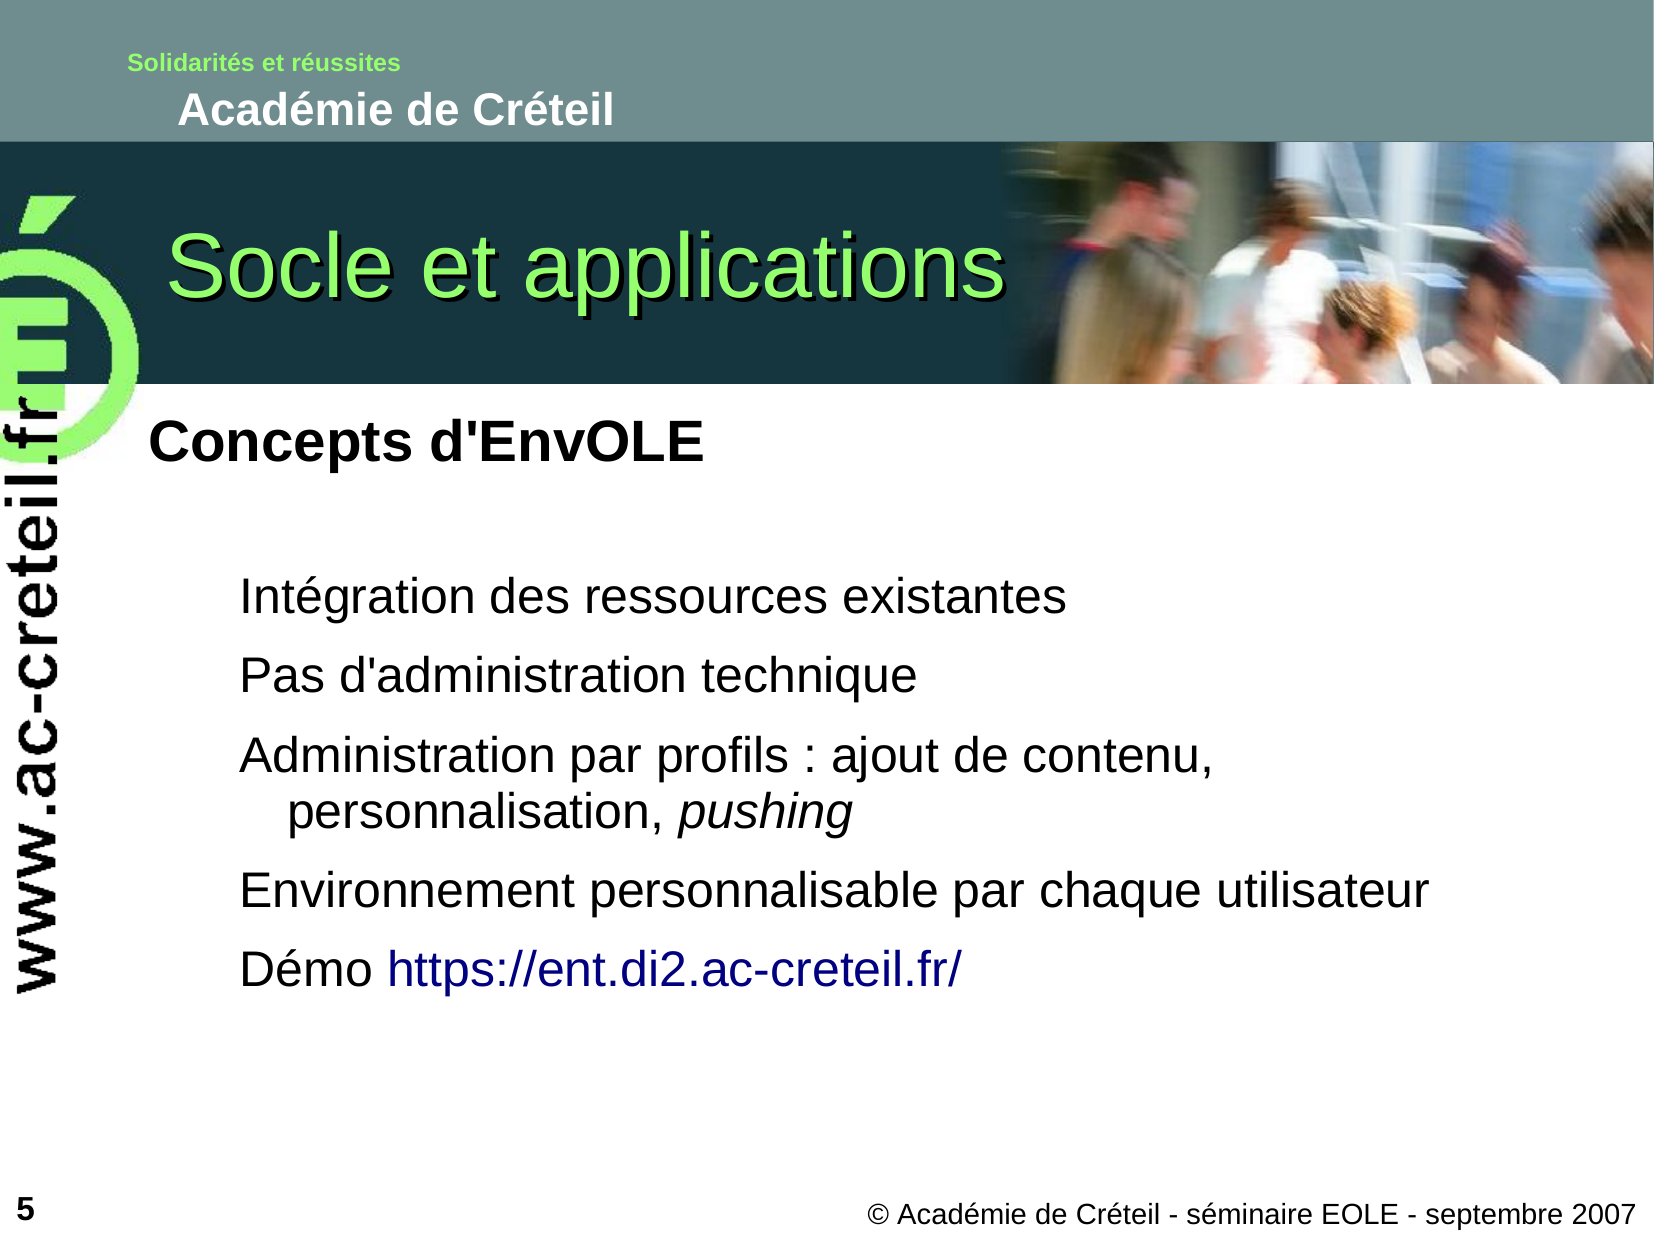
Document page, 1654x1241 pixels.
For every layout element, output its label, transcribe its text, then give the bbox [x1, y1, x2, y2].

list Concepts d'EnvOLE Intégration des ressources existantes Pas d'administration technique Administration par profils : ajout de contenu, personnalisation, pushing Environnement personnalisable par chaque utilisateur Démo https://ent.di2.ac-creteil.fr/ [145, 408, 1593, 1118]
picture [0, 190, 144, 999]
picture [1001, 142, 1653, 155]
picture [1001, 377, 1653, 384]
title Socle et applications [165, 155, 1654, 377]
